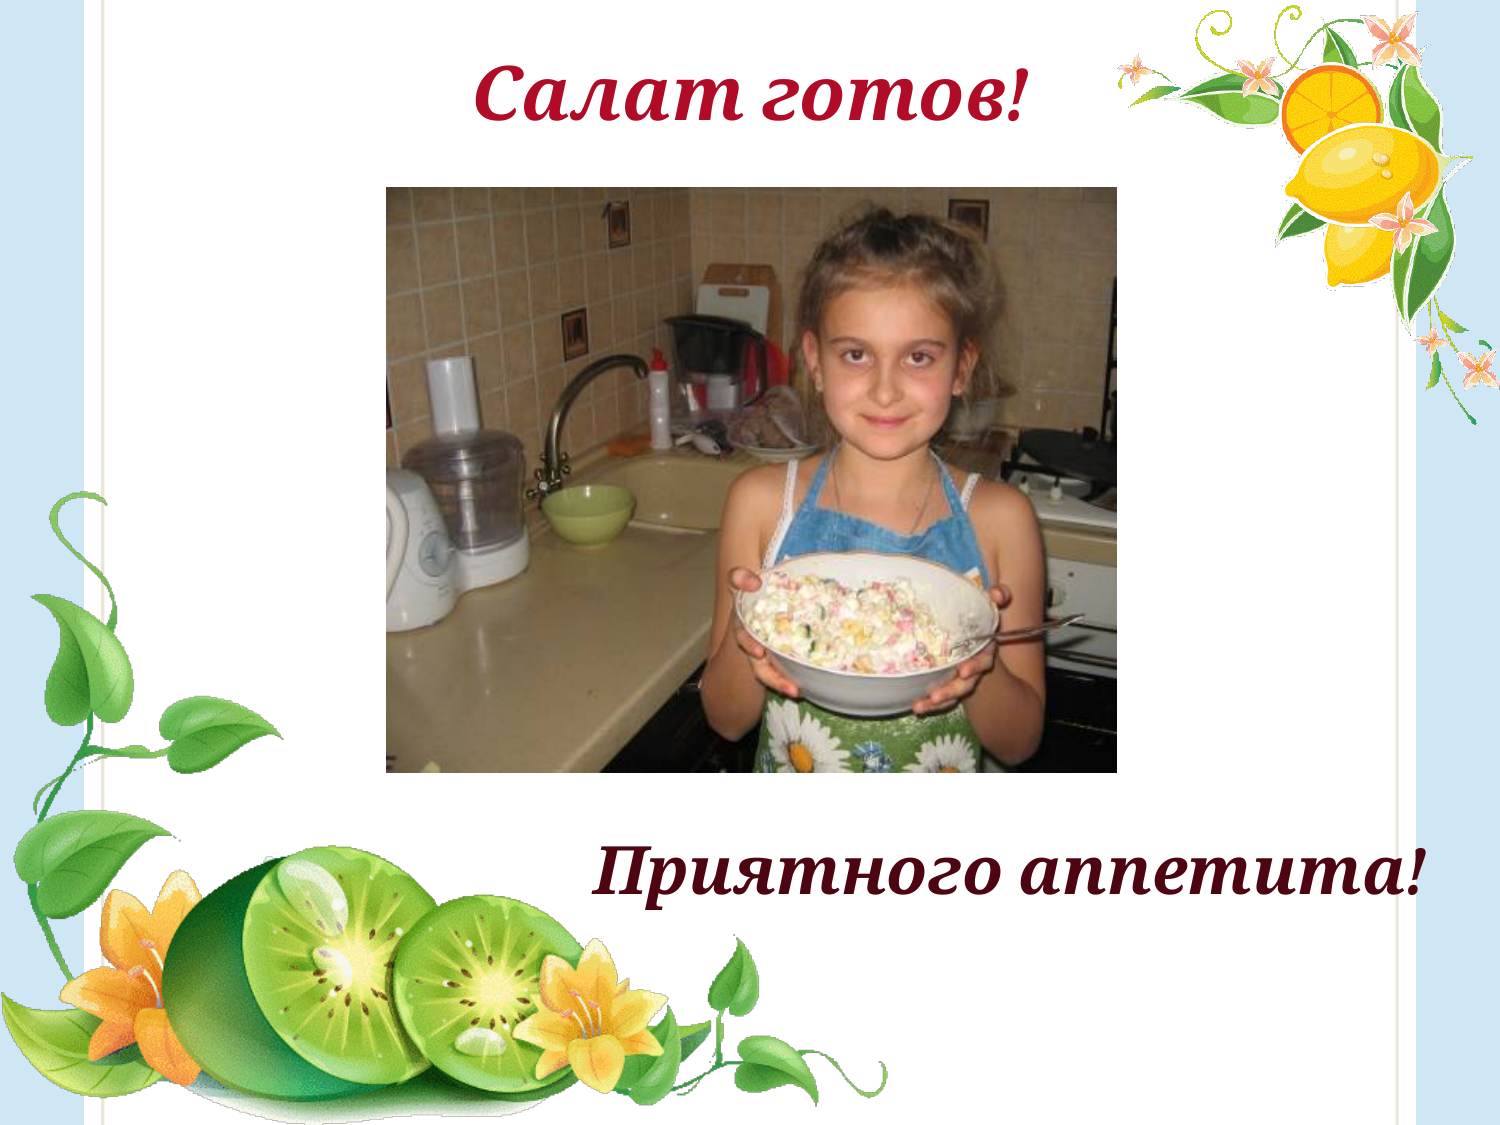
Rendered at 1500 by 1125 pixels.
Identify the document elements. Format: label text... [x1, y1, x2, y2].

title Салат готов! [187, 52, 1313, 153]
picture [0, 0, 1500, 1125]
text_box Приятного аппетита! [578, 820, 1442, 916]
